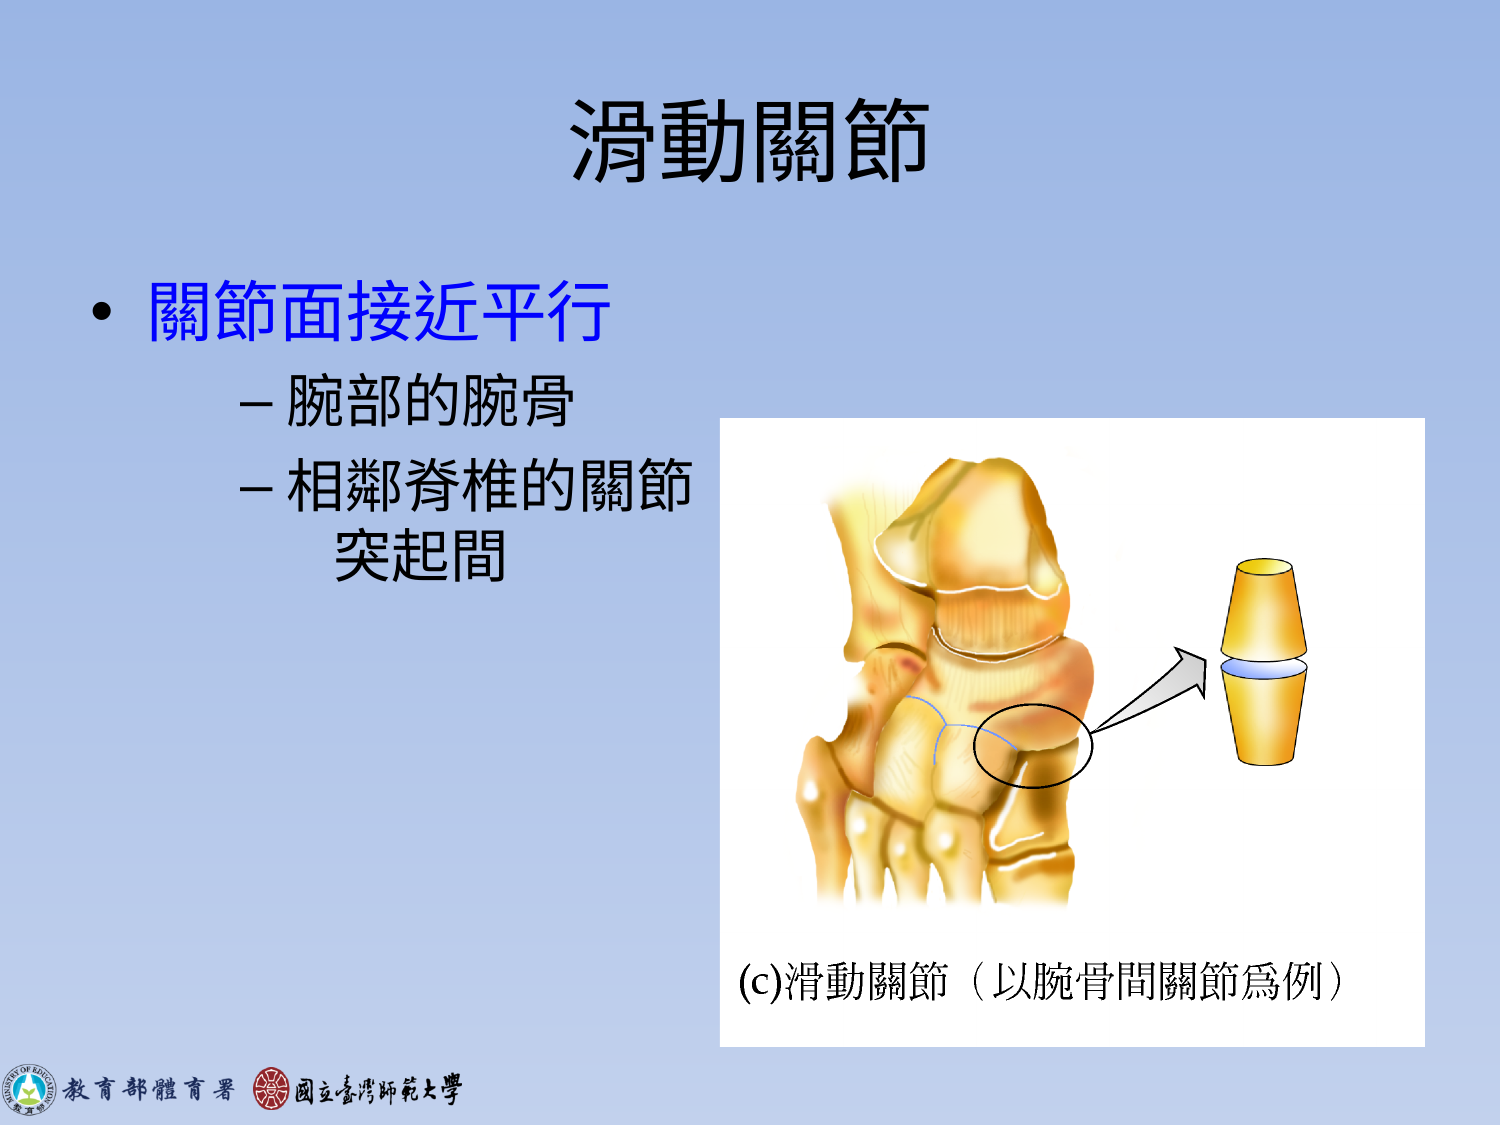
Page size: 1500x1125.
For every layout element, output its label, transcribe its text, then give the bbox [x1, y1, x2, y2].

title 滑動關節 [75, 45, 1426, 233]
list 關節面接近平行 腕部的腕骨 相鄰脊椎的關節突起間 [75, 262, 749, 1005]
picture [719, 418, 1426, 1047]
